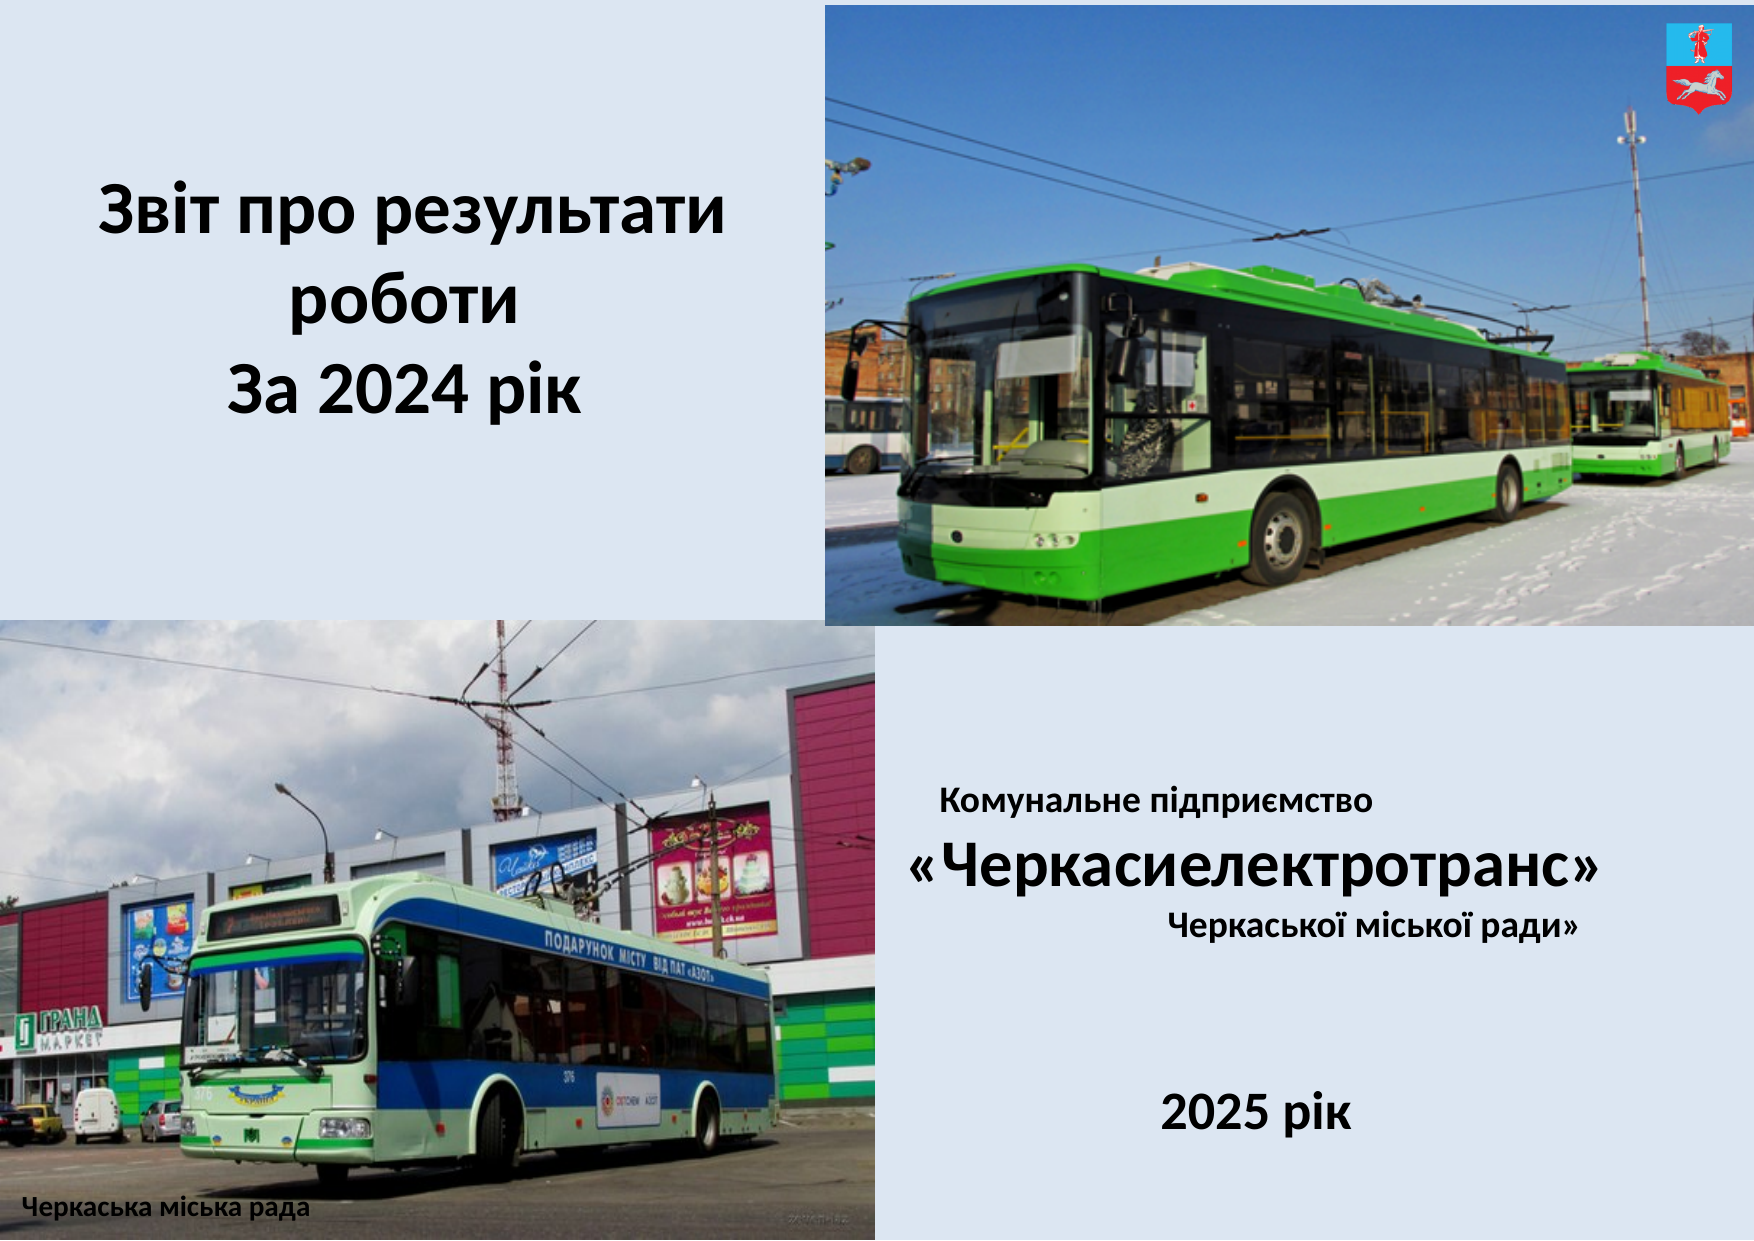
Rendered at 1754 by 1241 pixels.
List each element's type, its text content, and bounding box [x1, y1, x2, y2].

text_box Звіт про результати роботи За 2024 рік [3, 151, 824, 436]
text_box Комунальне підприємство «Черкасиелектротранс» Черкаської міської ради» 2025 рік [890, 704, 1754, 1212]
text_box Черкаська міська рада [7, 1180, 380, 1230]
picture [0, 5, 1754, 1241]
